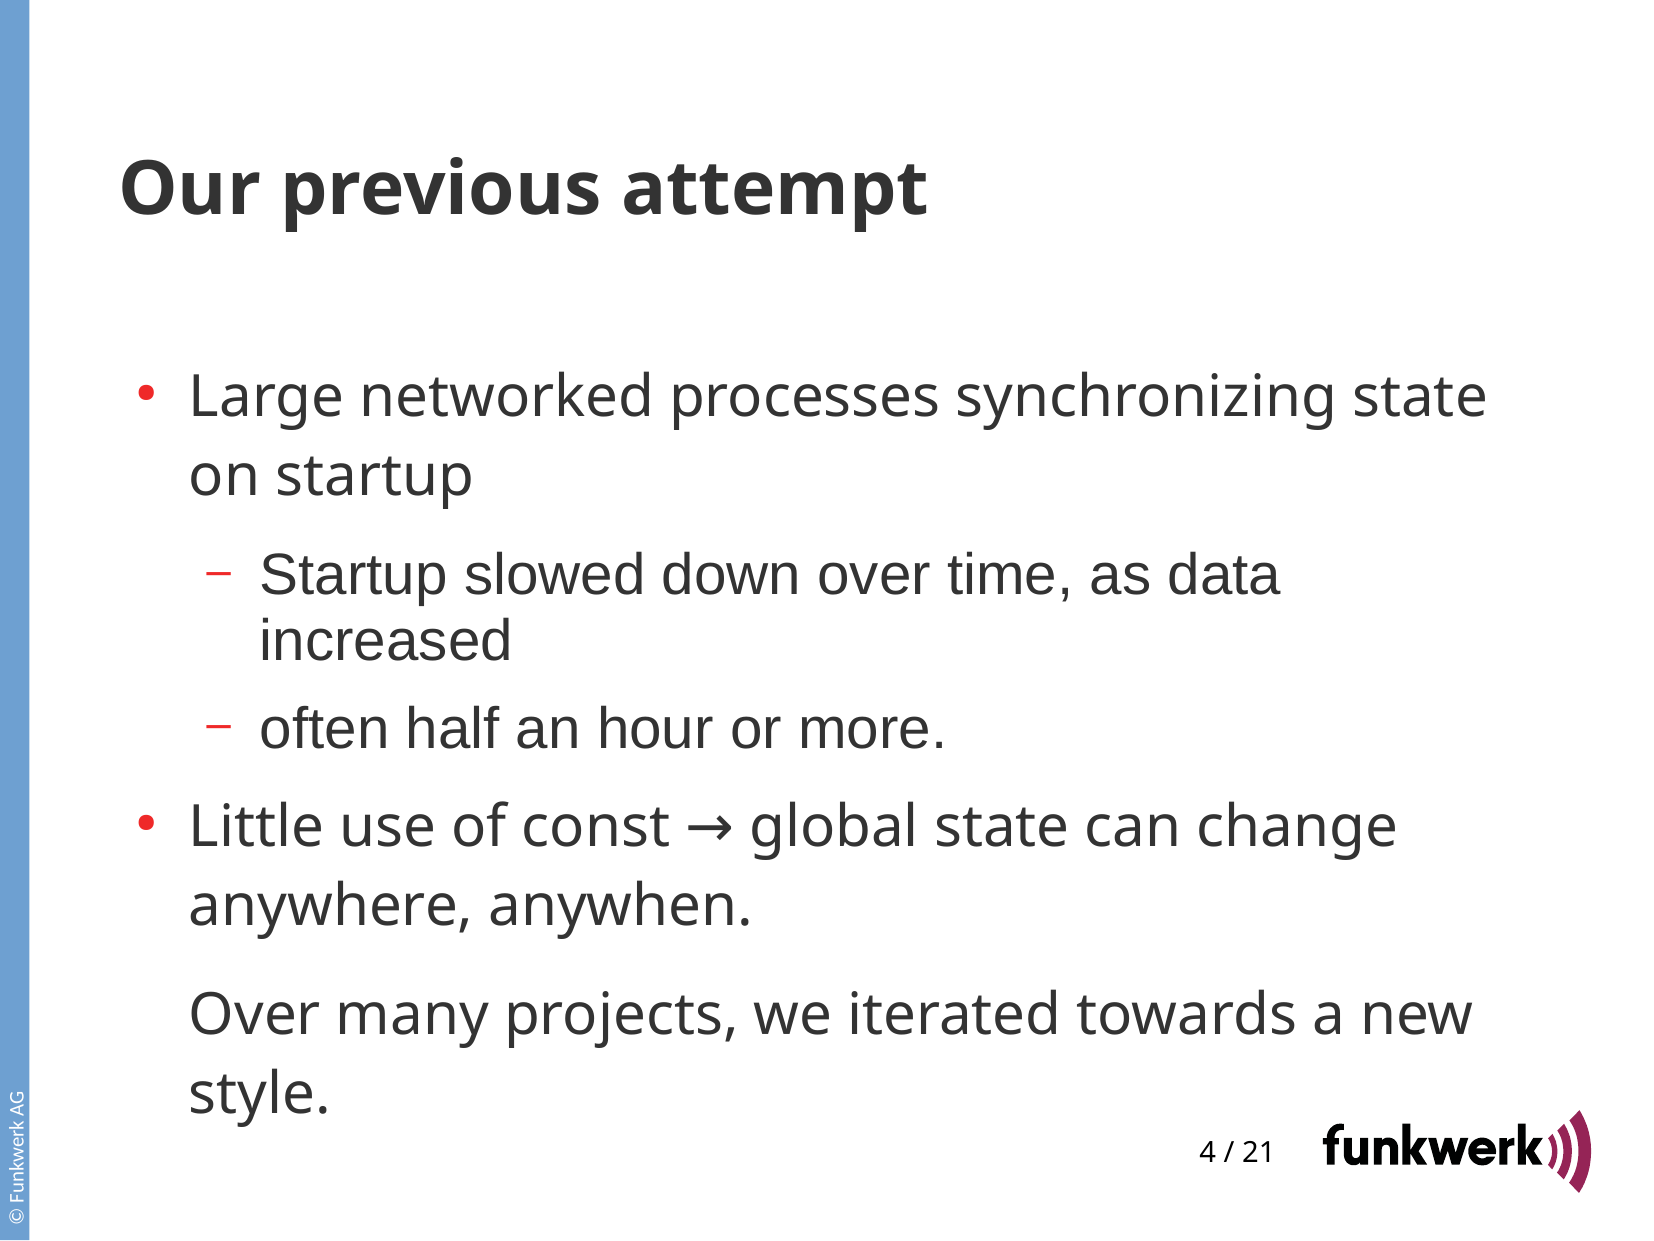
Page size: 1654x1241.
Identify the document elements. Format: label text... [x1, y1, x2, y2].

title Our previous attempt [118, 49, 1571, 237]
list Large networked processes synchronizing state on startup Startup slowed down over time, as data increased often half an hour or more. Little use of const → global state can change anywhere, anywhen. Over many projects, we iterated towards a new style. [118, 354, 1536, 1074]
